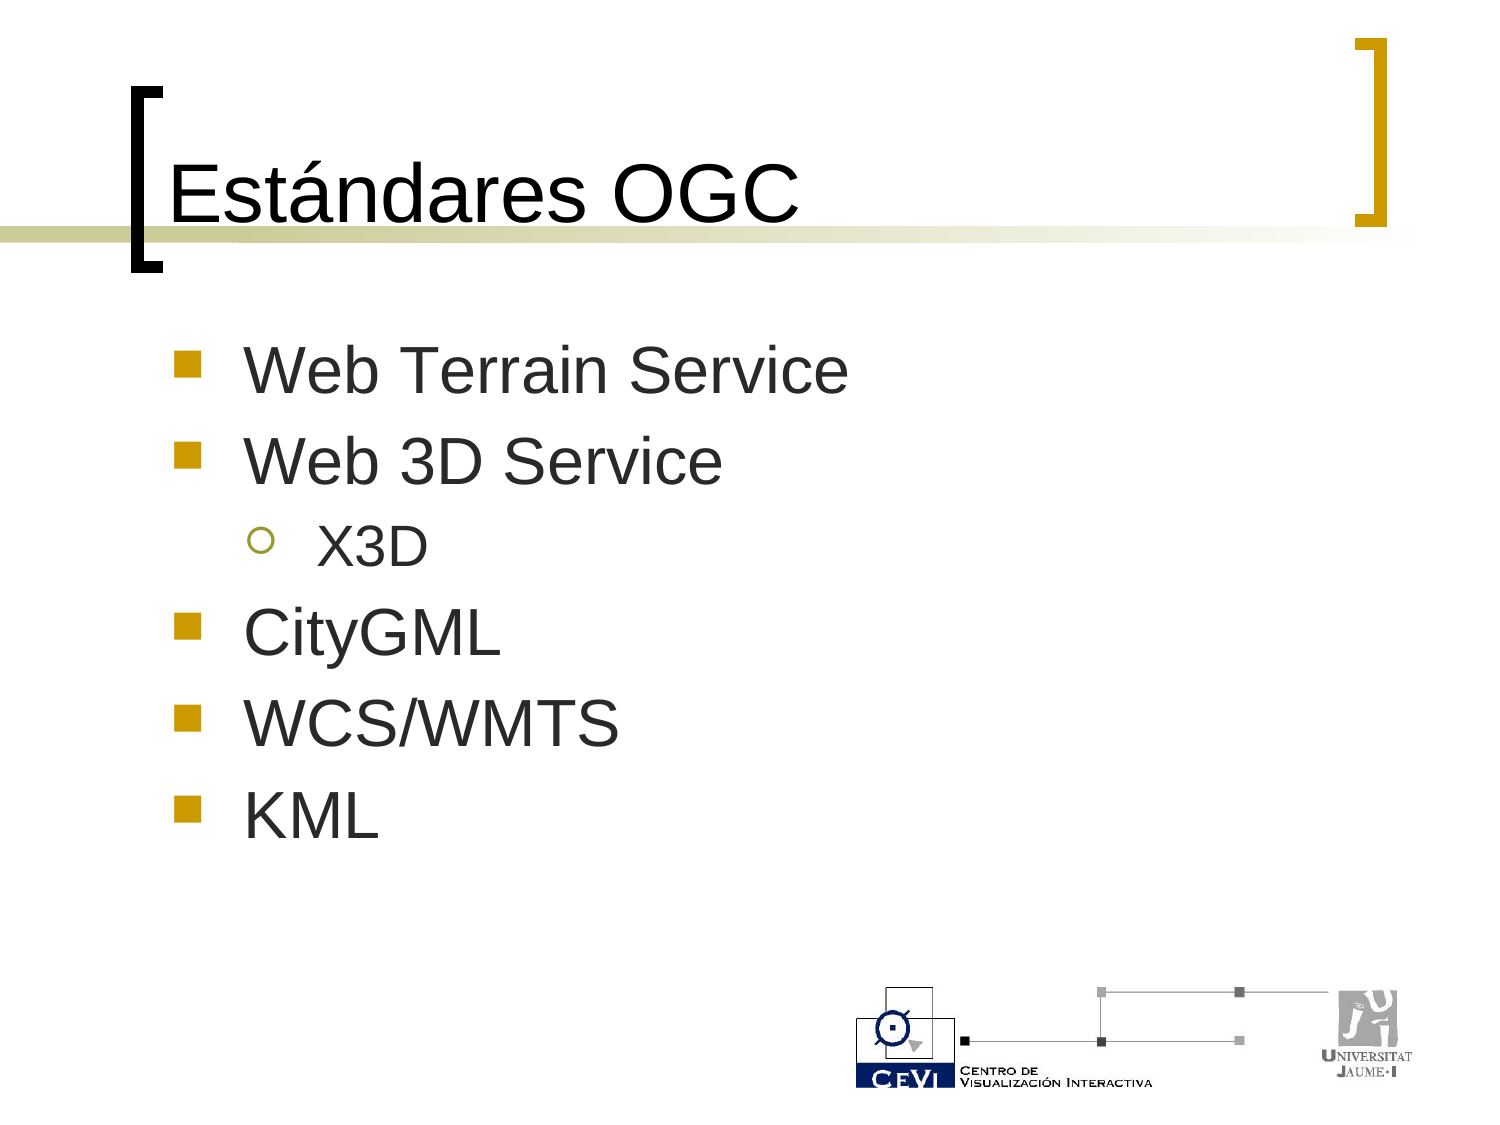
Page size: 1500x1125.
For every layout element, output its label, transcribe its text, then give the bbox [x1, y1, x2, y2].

picture [856, 1001, 1412, 1088]
title Estándares OGC [152, 15, 1328, 248]
list Web Terrain Service Web 3D Service X3D CityGML WCS/WMTS KML [155, 324, 1413, 1001]
